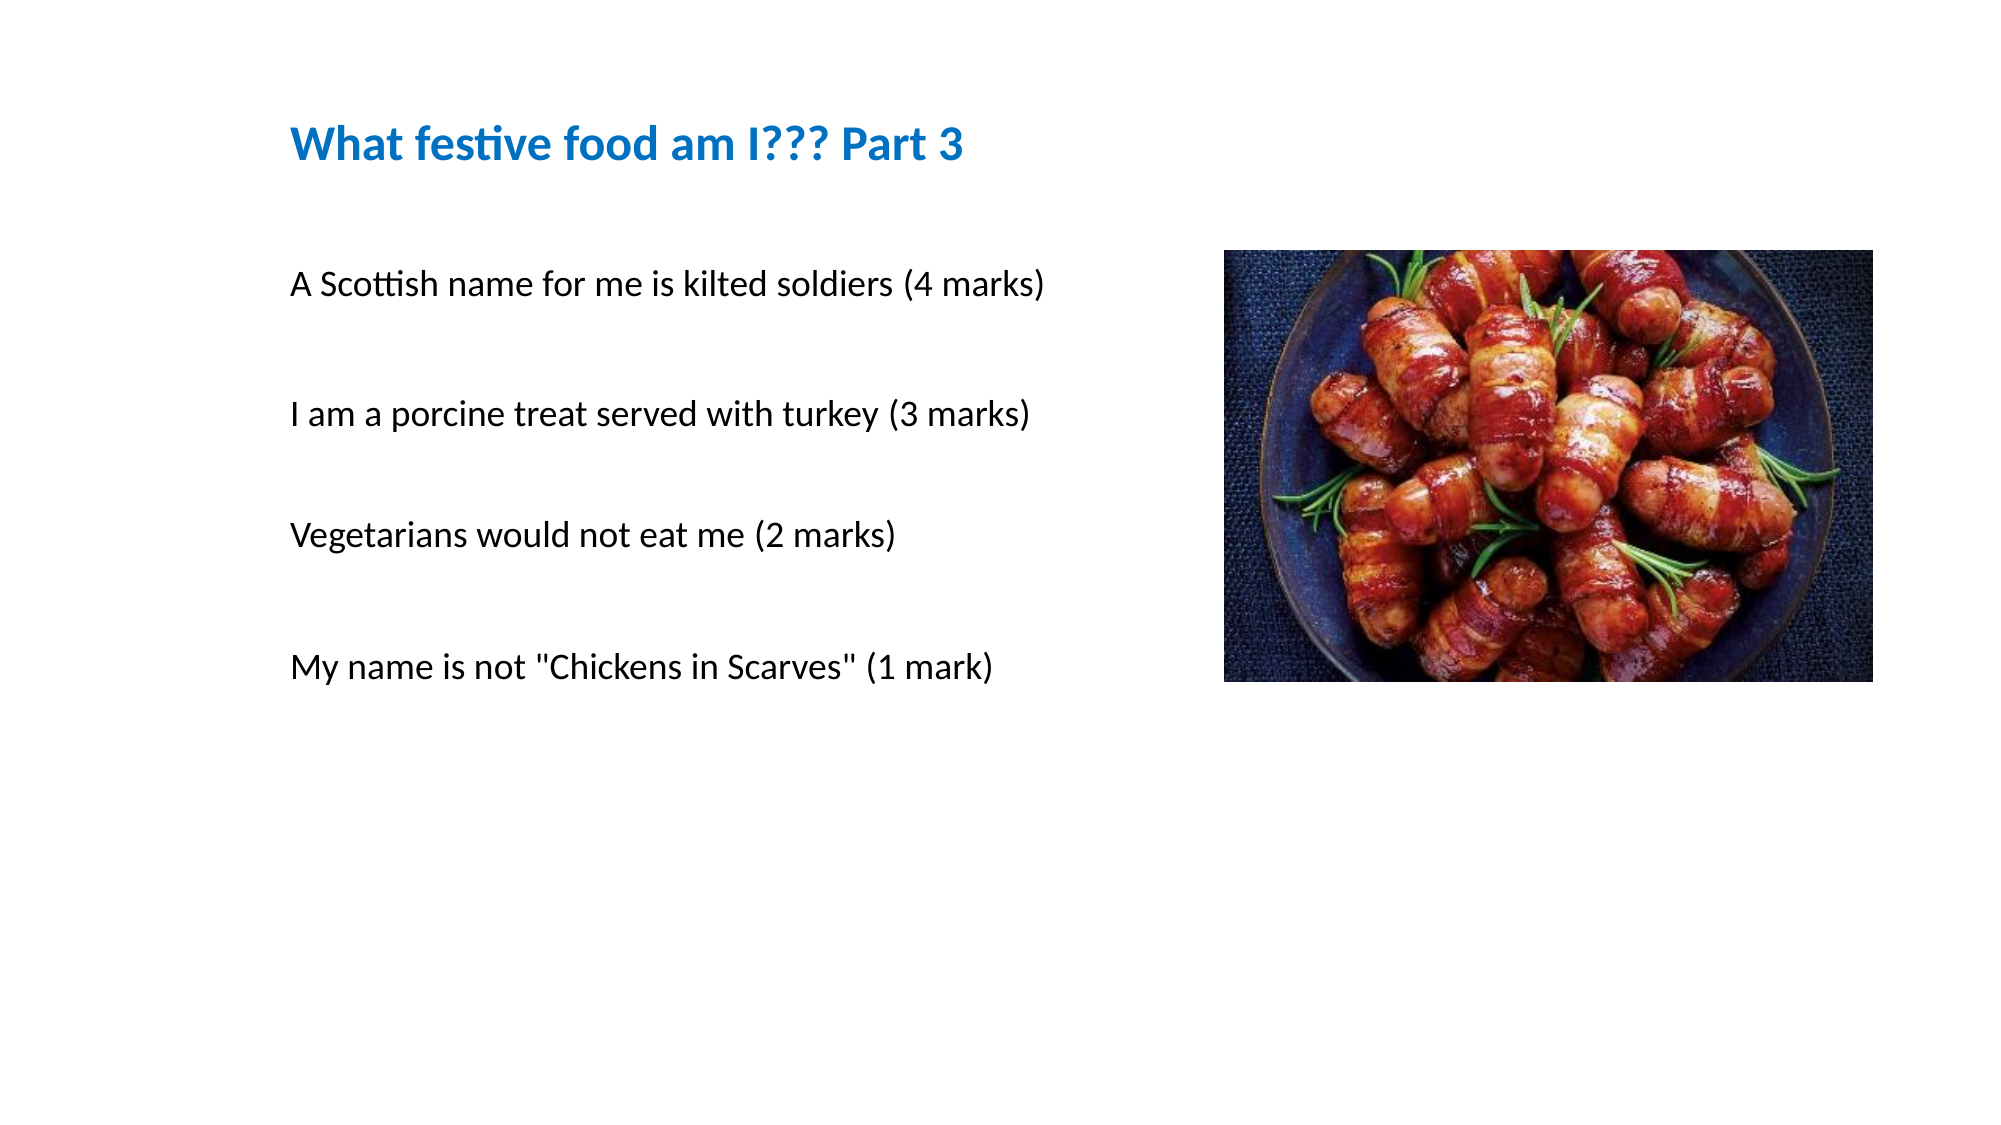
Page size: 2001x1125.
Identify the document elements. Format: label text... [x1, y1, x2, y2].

text_box What festive food am I??? Part 3 [275, 103, 1634, 180]
text_box A Scottish name for me is kilted soldiers (4 marks) [275, 251, 1224, 312]
text_box I am a porcine treat served with turkey (3 marks) [275, 381, 1224, 442]
picture [1224, 250, 1873, 682]
text_box My name is not "Chickens in Scarves" (1 mark) [275, 634, 1493, 695]
text_box Vegetarians would not eat me (2 marks) [275, 502, 1224, 564]
